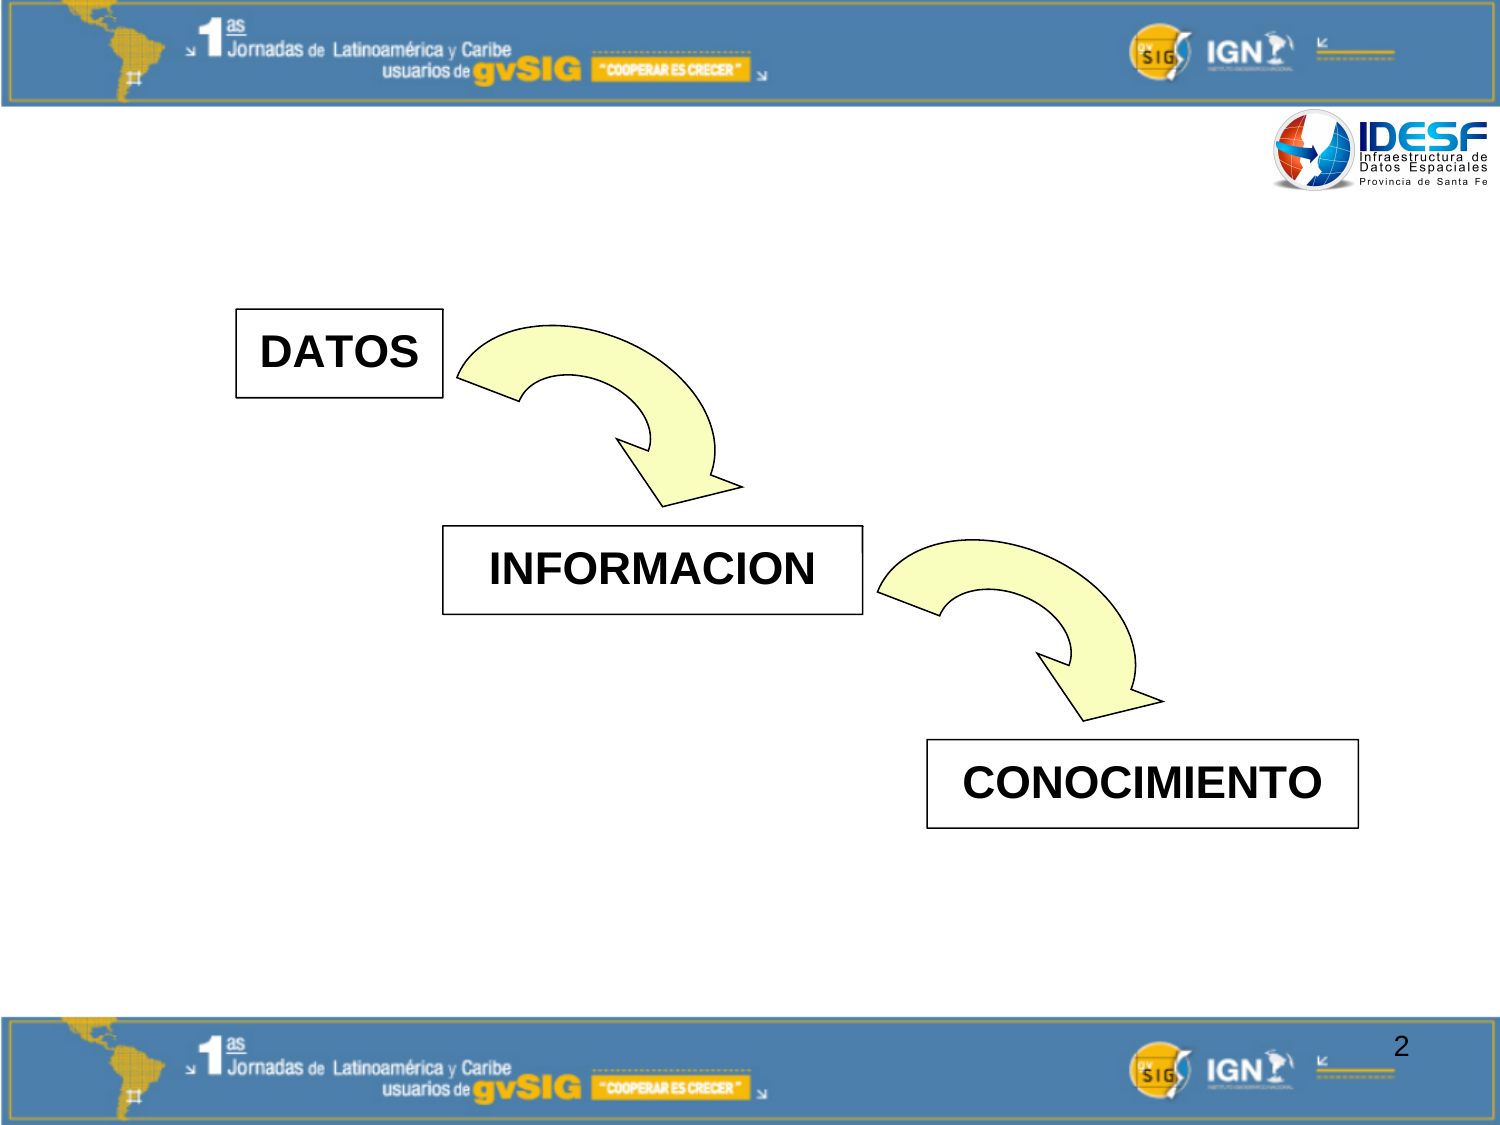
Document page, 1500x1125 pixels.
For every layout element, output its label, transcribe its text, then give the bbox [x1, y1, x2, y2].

text_box [456, 325, 743, 507]
picture [0, 0, 1500, 1125]
text_box INFORMACION [442, 525, 863, 615]
text_box CONOCIMIENTO [927, 739, 1359, 829]
text_box [877, 539, 1163, 722]
text_box DATOS [236, 309, 443, 398]
